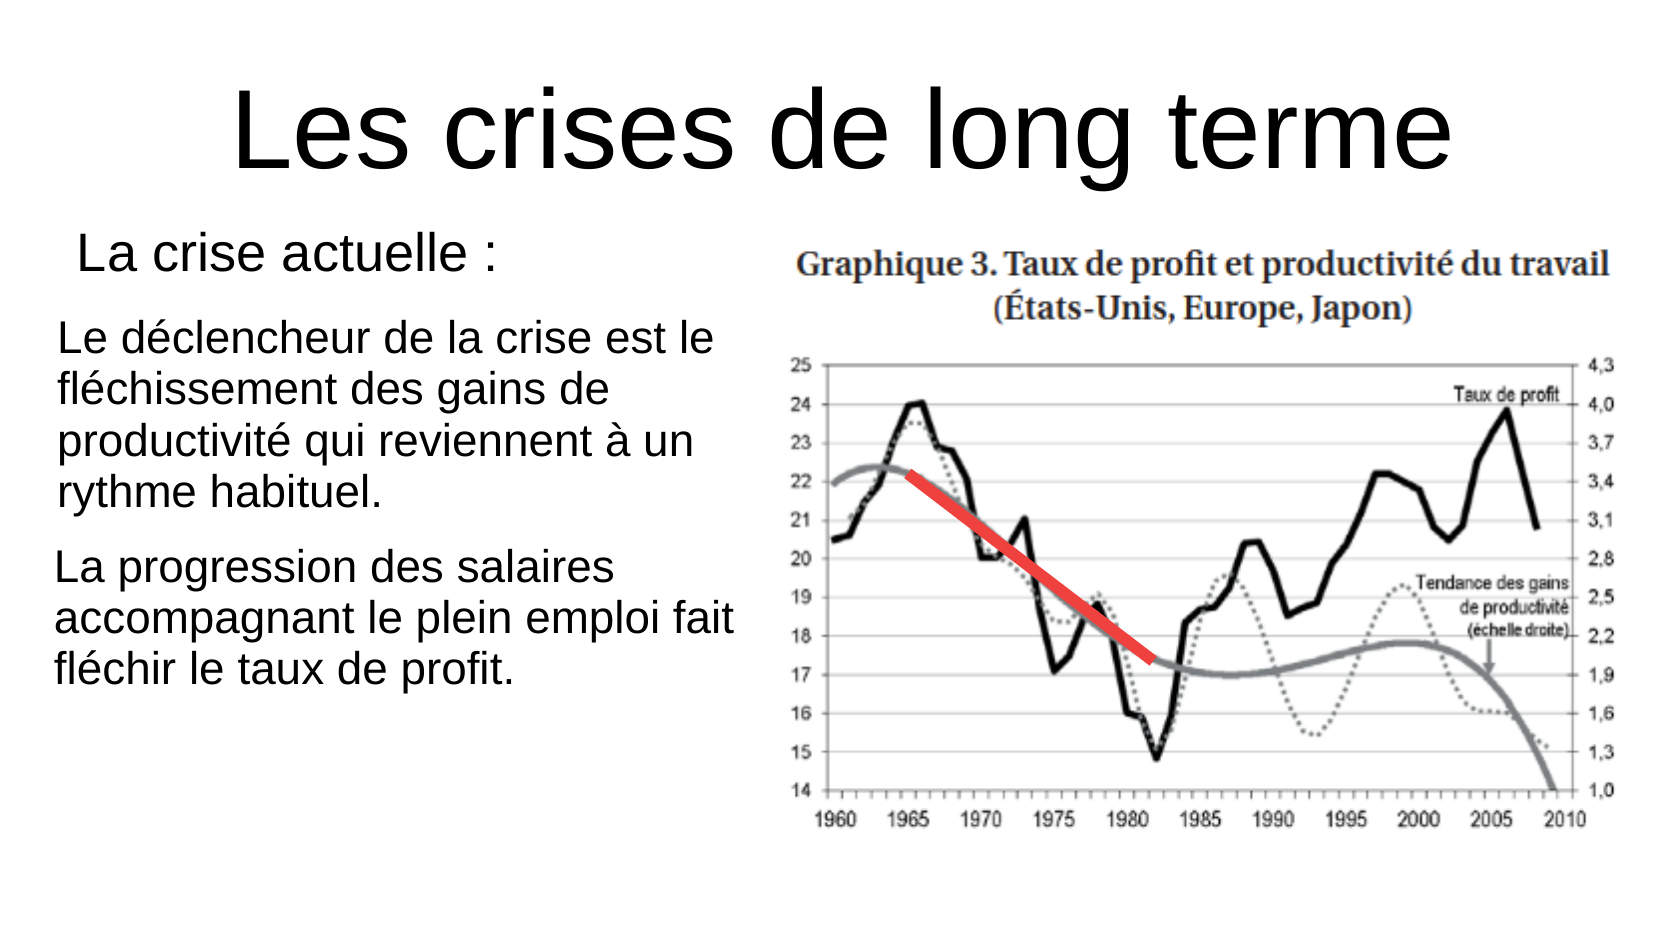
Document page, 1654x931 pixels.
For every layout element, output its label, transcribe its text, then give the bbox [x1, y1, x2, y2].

text_box Le déclencheur de la crise est le fléchissement des gains de productivité qui reviennent à un rythme habituel. [42, 304, 718, 533]
text_box La crise actuelle : [62, 214, 547, 305]
picture [718, 234, 1654, 863]
title Les crises de long terme [98, 51, 1587, 207]
text_box La progression des salaires accompagnant le plein emploi fait fléchir le taux de profit. [39, 533, 815, 733]
